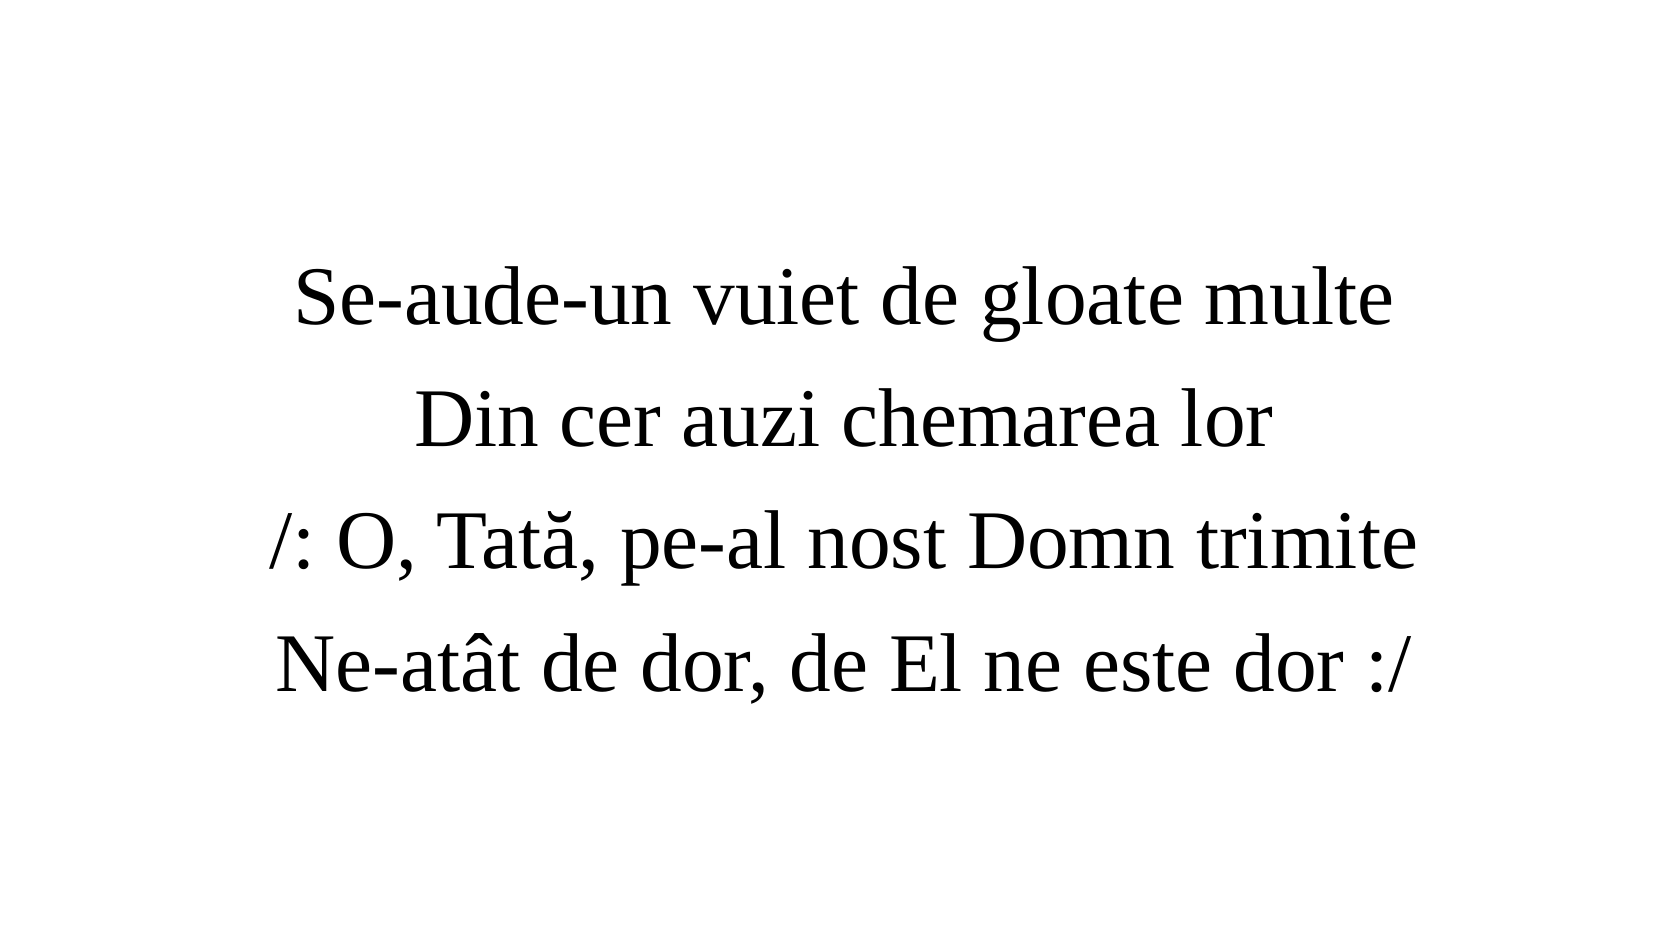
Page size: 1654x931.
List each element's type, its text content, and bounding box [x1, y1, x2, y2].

subtitle Se-aude-un vuiet de gloate multe Din cer auzi chemarea lor /: O, Tată, pe-al nost Domn trimite Ne-atât de dor, de El ne este dor :/ [177, 237, 1512, 712]
